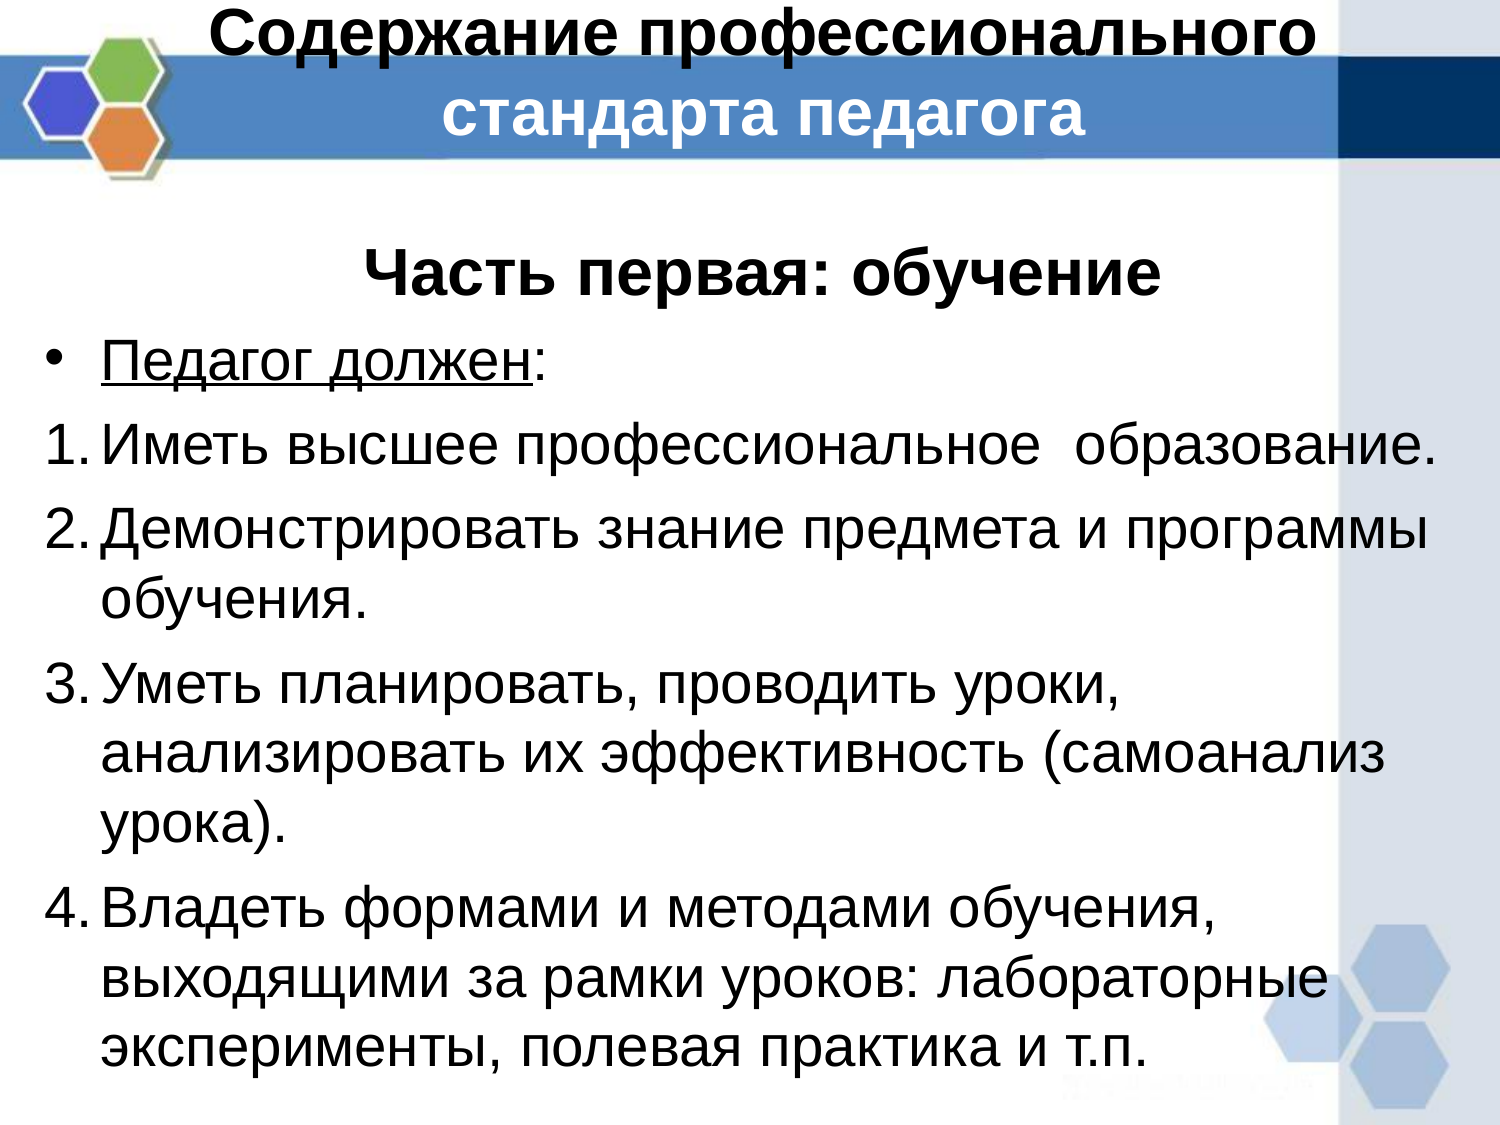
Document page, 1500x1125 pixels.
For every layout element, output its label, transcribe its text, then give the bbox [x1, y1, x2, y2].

list Педагог должен: Иметь высшее профессиональное образование. Демонстрировать знание предмета и программы обучения. Уметь планировать, проводить уроки, анализировать их эффективность (самоанализ урока). Владеть формами и методами обучения, выходящими за рамки уроков: лабораторные эксперименты, полевая практика и т.п. [29, 314, 1483, 1094]
title Содержание профессионального стандарта педагога Часть первая: обучение [88, 30, 1439, 268]
picture [0, 0, 1500, 1125]
